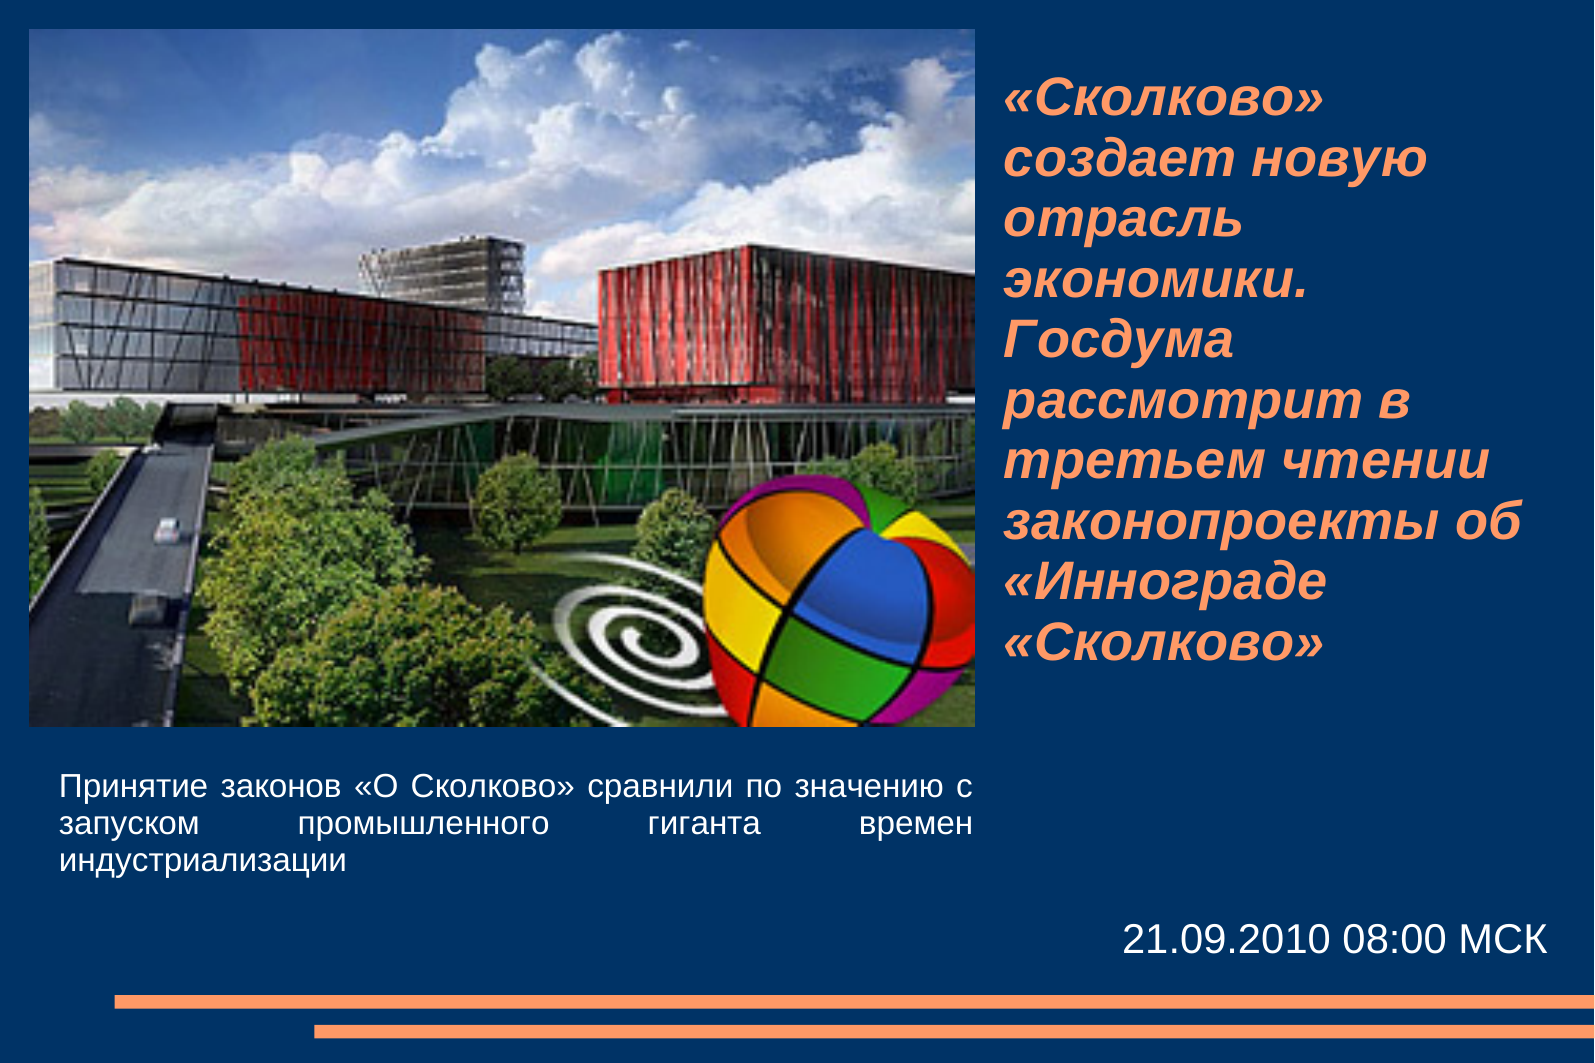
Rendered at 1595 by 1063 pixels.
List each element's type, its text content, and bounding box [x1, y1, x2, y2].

picture [29, 29, 975, 727]
text_box 21.09.2010 08:00 МСК [1122, 915, 1565, 963]
title «Сколково» создает новую отрасль экономики. Госдума рассмотрит в третьем чтении законопроекты об «Иннограде «Сколково» [1003, 29, 1536, 709]
text_box Принятие законов «О Сколково» сравнили по значению с запуском промышленного гиганта времен индустриализации [59, 767, 975, 880]
